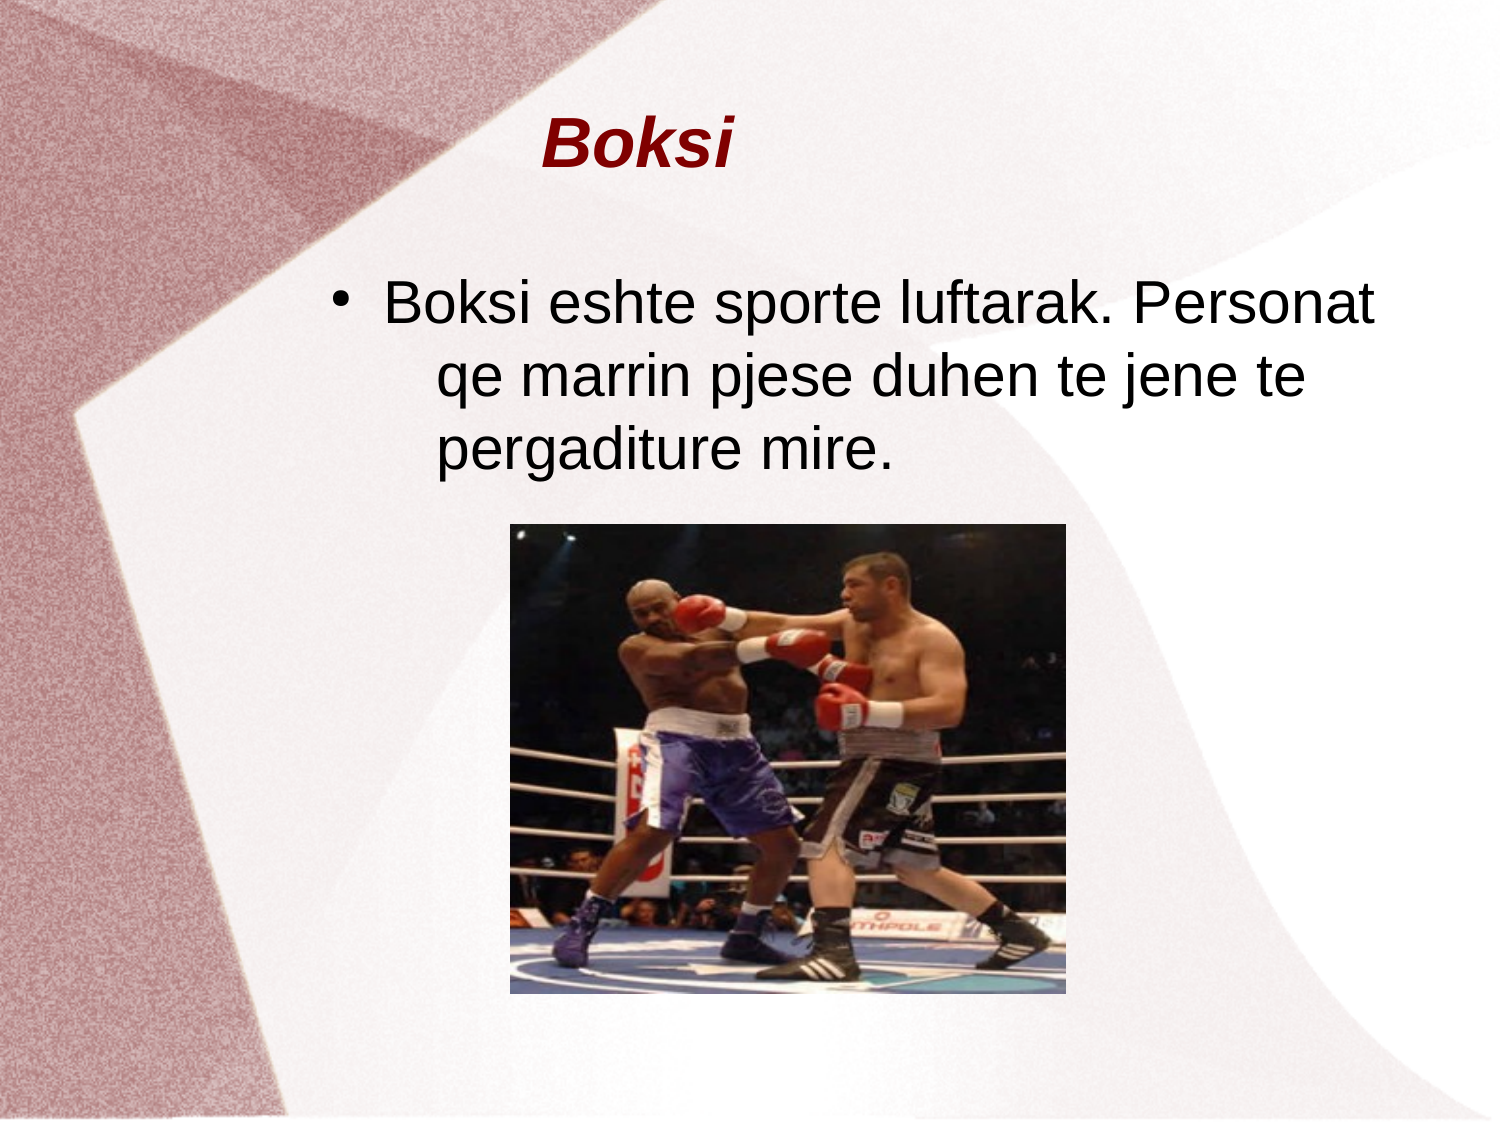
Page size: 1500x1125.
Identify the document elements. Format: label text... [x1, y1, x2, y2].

title Boksi [541, 44, 1458, 233]
list Boksi eshte sporte luftarak. Personat qe marrin pjese duhen te jene te pergaditure mire. [294, 263, 1452, 815]
picture [510, 525, 1066, 994]
